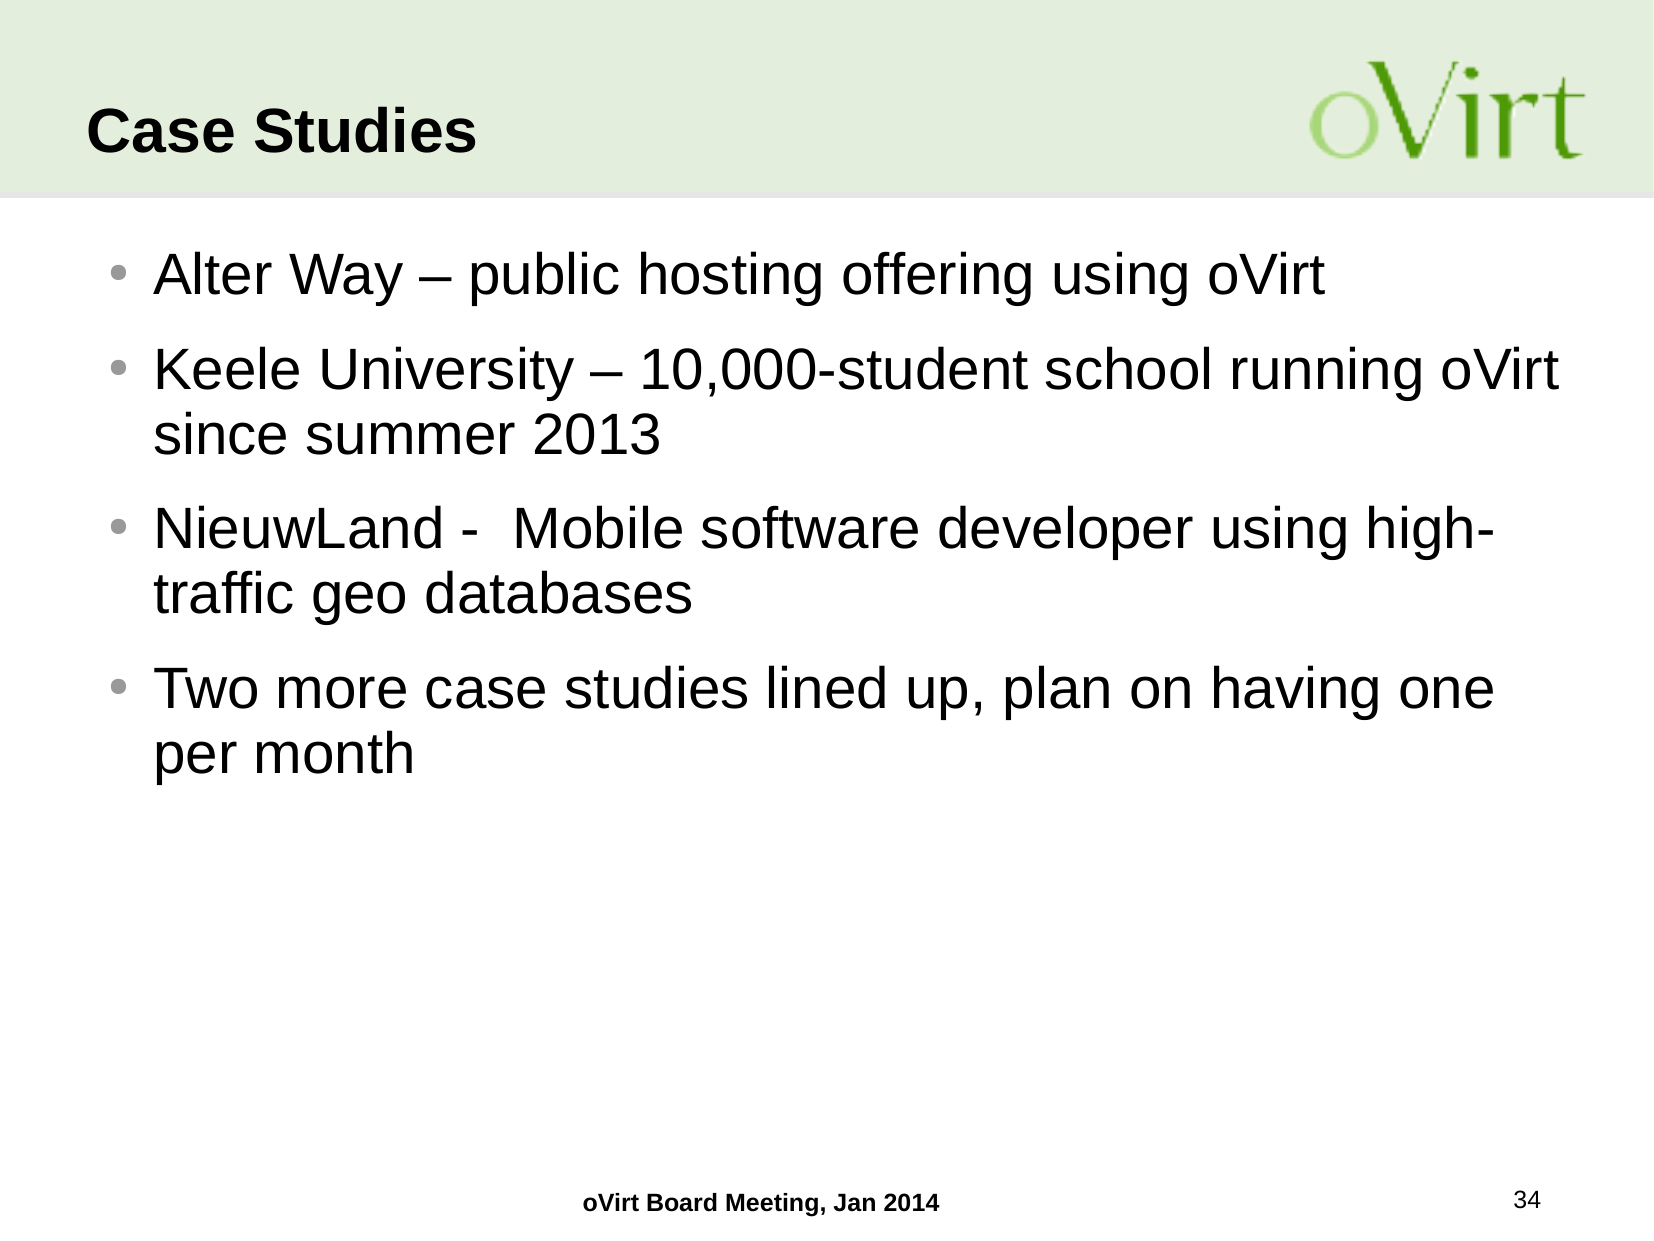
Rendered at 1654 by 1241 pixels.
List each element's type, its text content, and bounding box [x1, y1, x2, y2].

title Case Studies [86, 36, 1307, 225]
picture [1307, 36, 1613, 180]
list Alter Way – public hosting offering using oVirt Keele University – 10,000-student school running oVirt since summer 2013 NieuwLand - Mobile software developer using high-traffic geo databases Two more case studies lined up, plan on having one per month [93, 241, 1582, 932]
